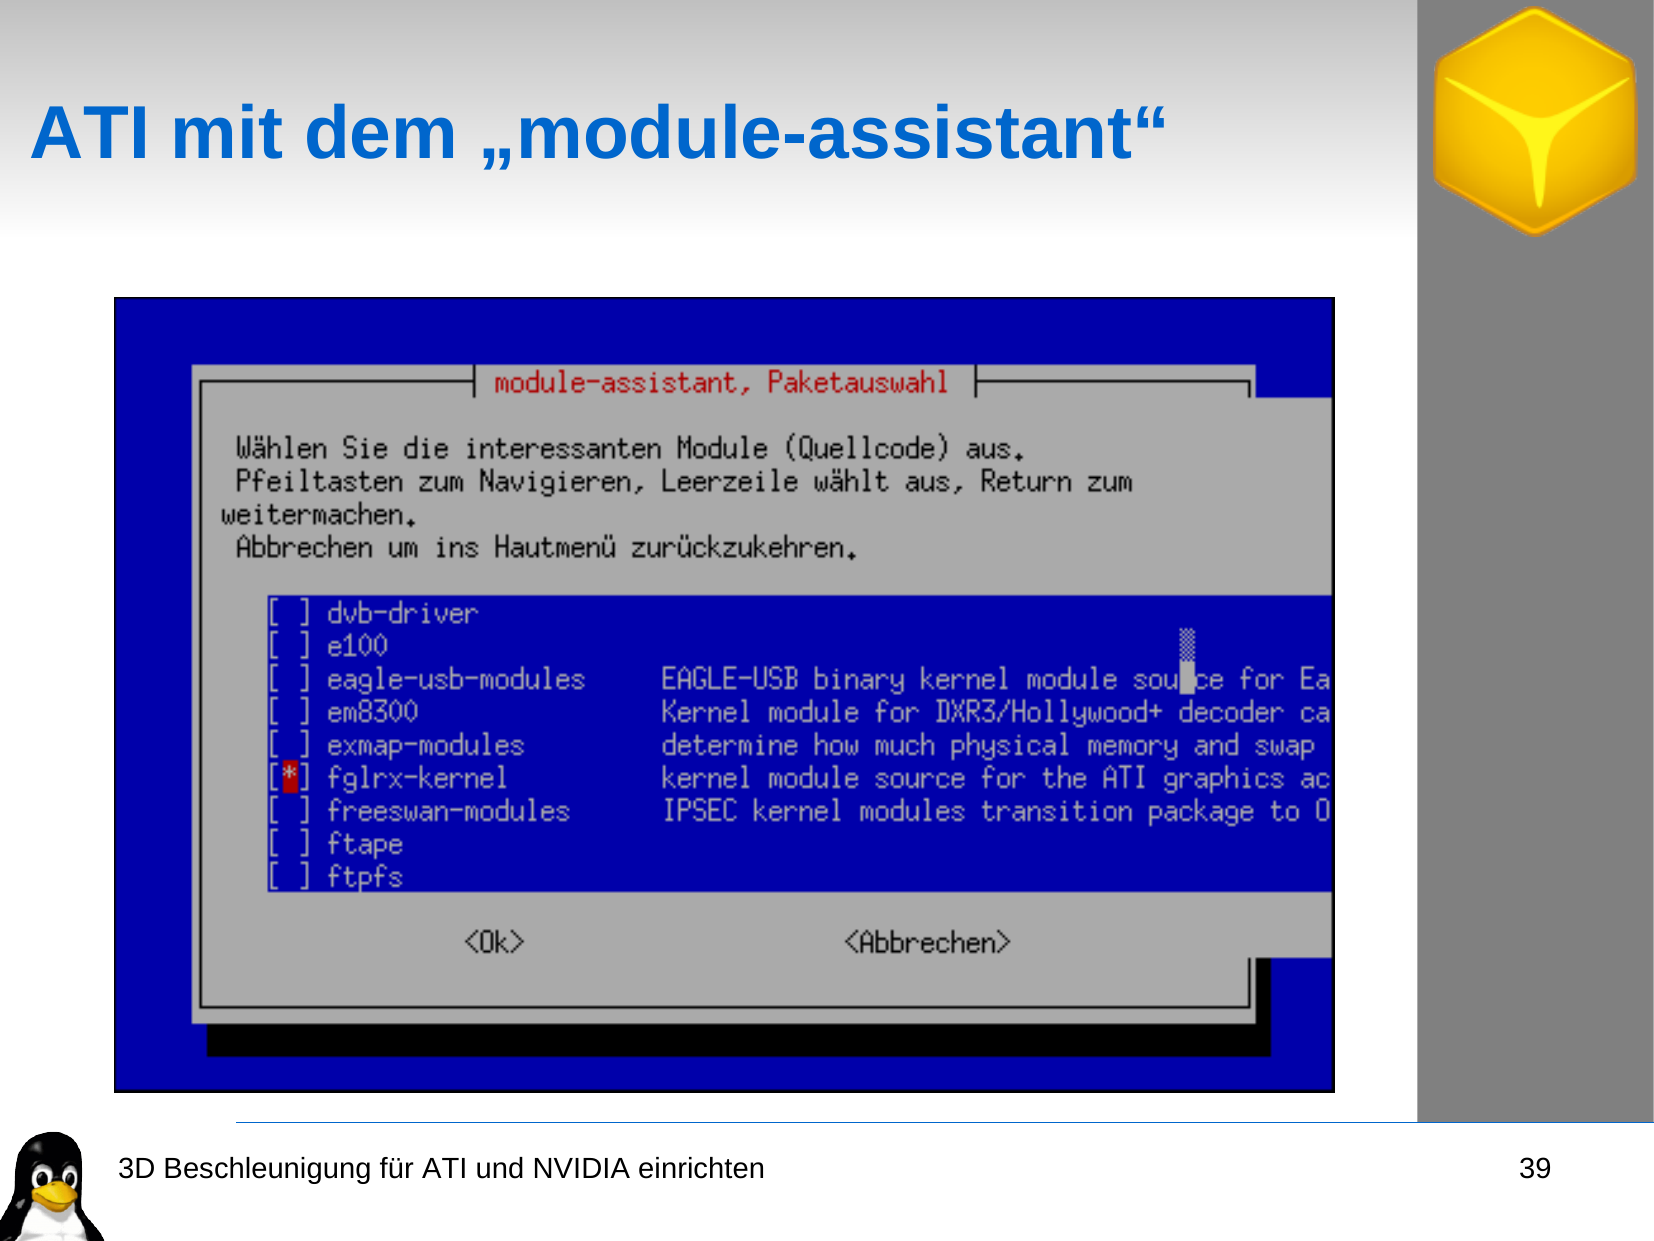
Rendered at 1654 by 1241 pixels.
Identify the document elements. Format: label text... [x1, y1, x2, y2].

picture [1433, 6, 1638, 237]
picture [0, 1121, 148, 1241]
picture [114, 297, 1335, 1093]
title ATI mit dem „module-assistant“ [29, 29, 1388, 237]
picture [139, 1160, 148, 1176]
